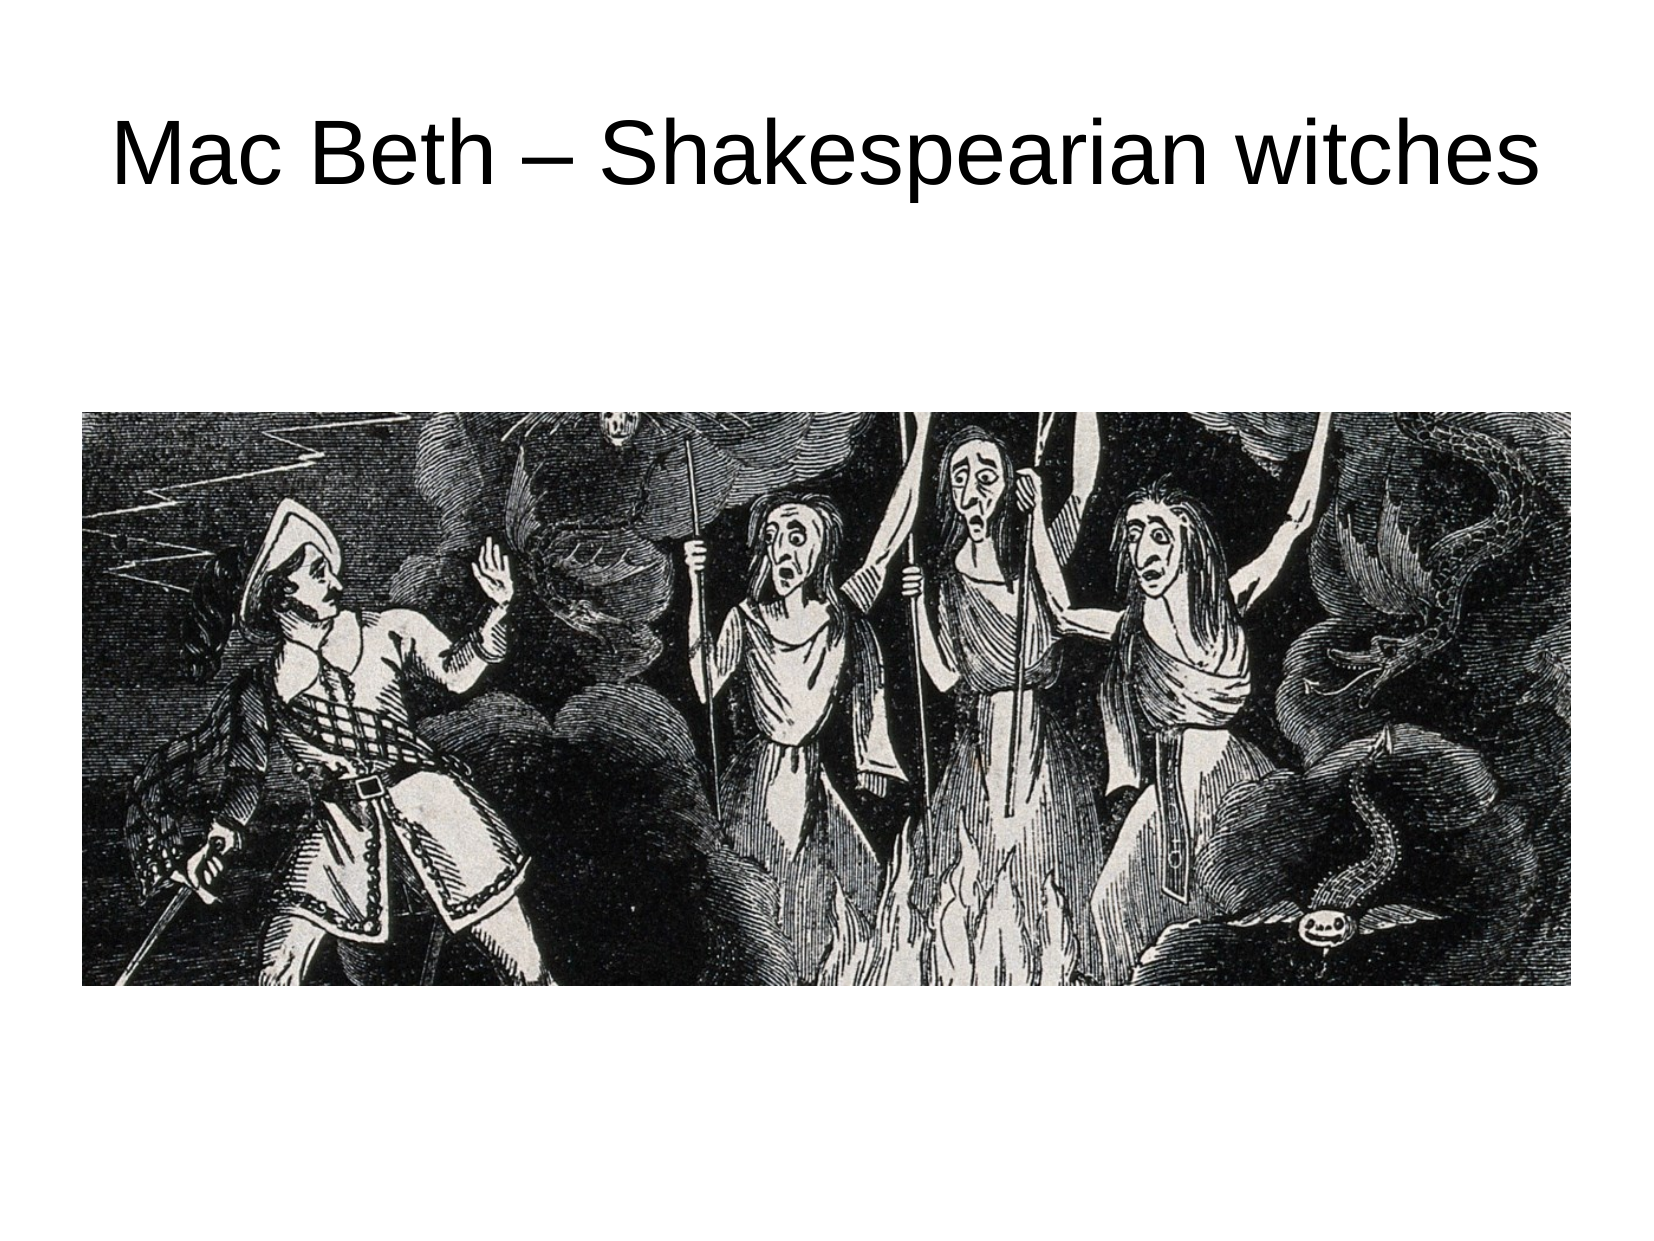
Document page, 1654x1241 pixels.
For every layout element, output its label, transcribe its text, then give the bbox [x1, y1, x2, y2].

title Mac Beth – Shakespearian witches [82, 49, 1571, 257]
picture [82, 412, 1571, 986]
